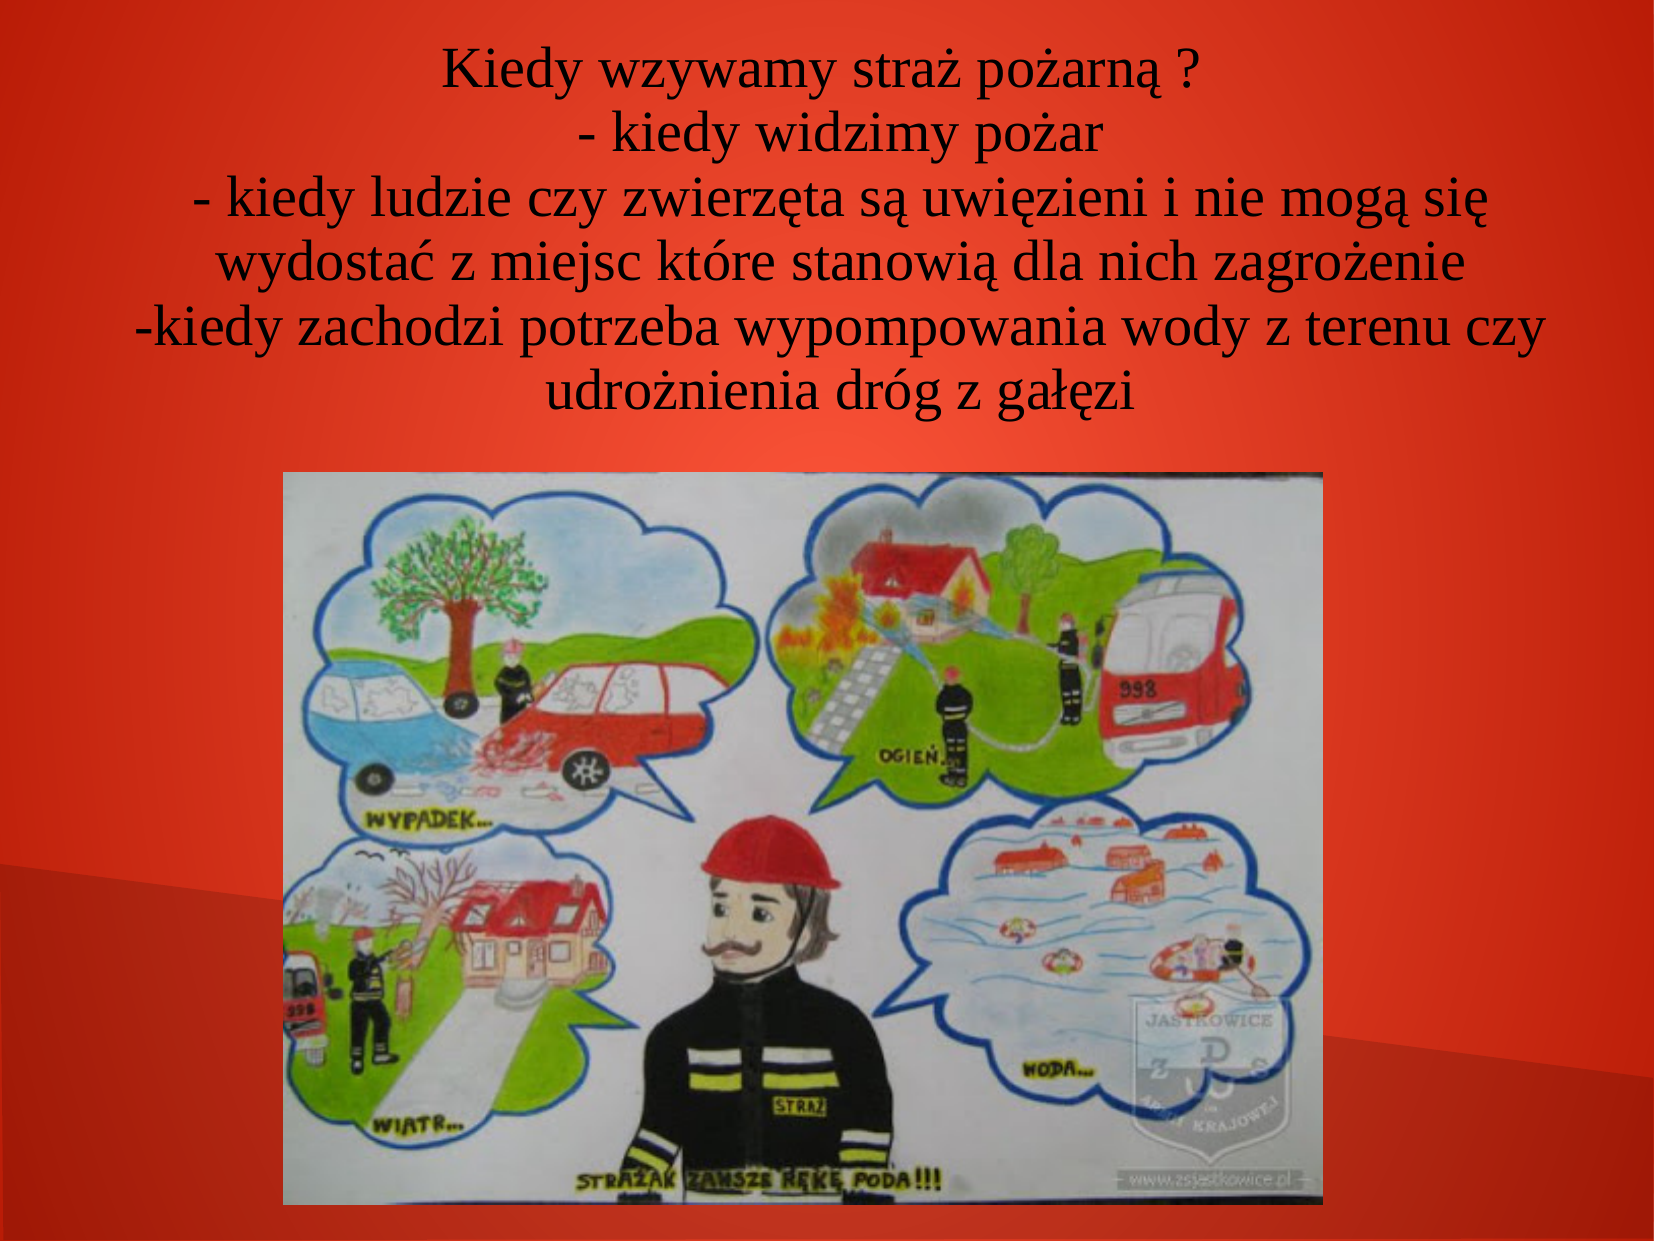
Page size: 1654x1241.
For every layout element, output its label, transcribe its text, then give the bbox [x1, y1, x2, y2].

title Kiedy wzywamy straż pożarną ? - kiedy widzimy pożar - kiedy ludzie czy zwierzęta są uwięzieni i nie mogą się wydostać z miejsc które stanowią dla nich zagrożenie -kiedy zachodzi potrzeba wypompowania wody z terenu czy udrożnienia dróg z gałęzi [59, 32, 1548, 426]
picture [283, 472, 1323, 1205]
